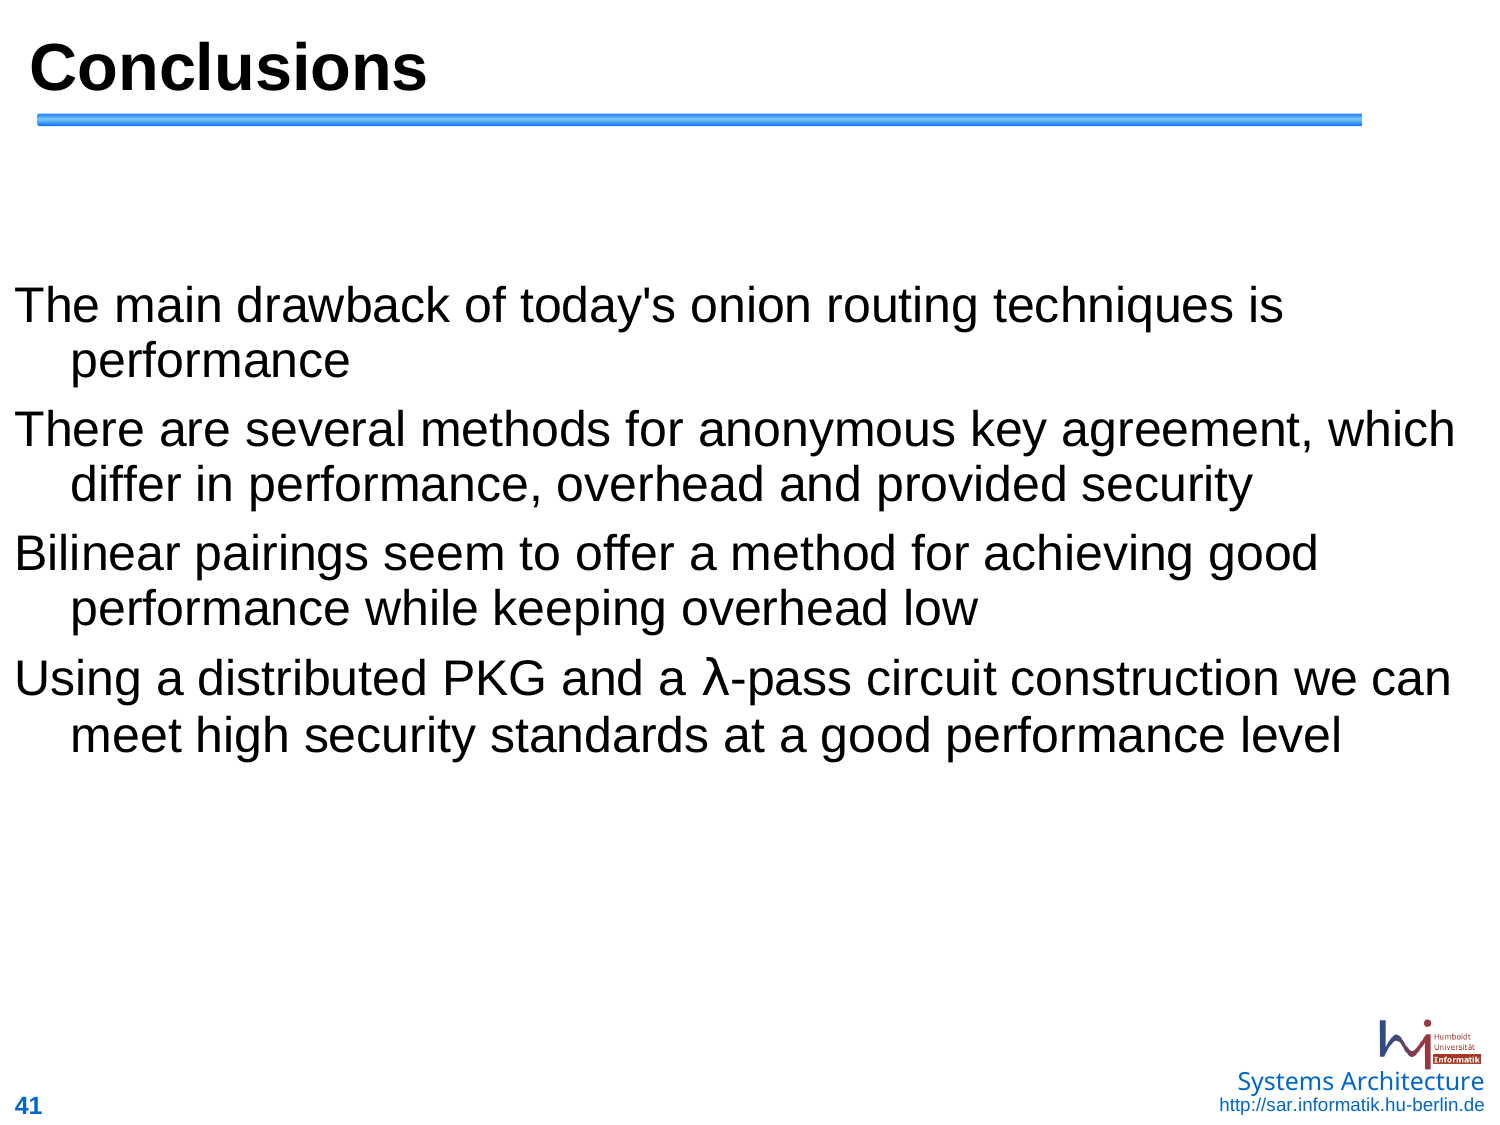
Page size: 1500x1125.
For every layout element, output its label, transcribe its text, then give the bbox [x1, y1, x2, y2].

picture [1376, 1016, 1483, 1071]
title Conclusions [29, 26, 1500, 108]
list The main drawback of today's onion routing techniques is performance There are several methods for anonymous key agreement, which differ in performance, overhead and provided security Bilinear pairings seem to offer a method for achieving good performance while keeping overhead low Using a distributed PKG and a λ-pass circuit construction we can meet high security standards at a good performance level [14, 276, 1486, 849]
